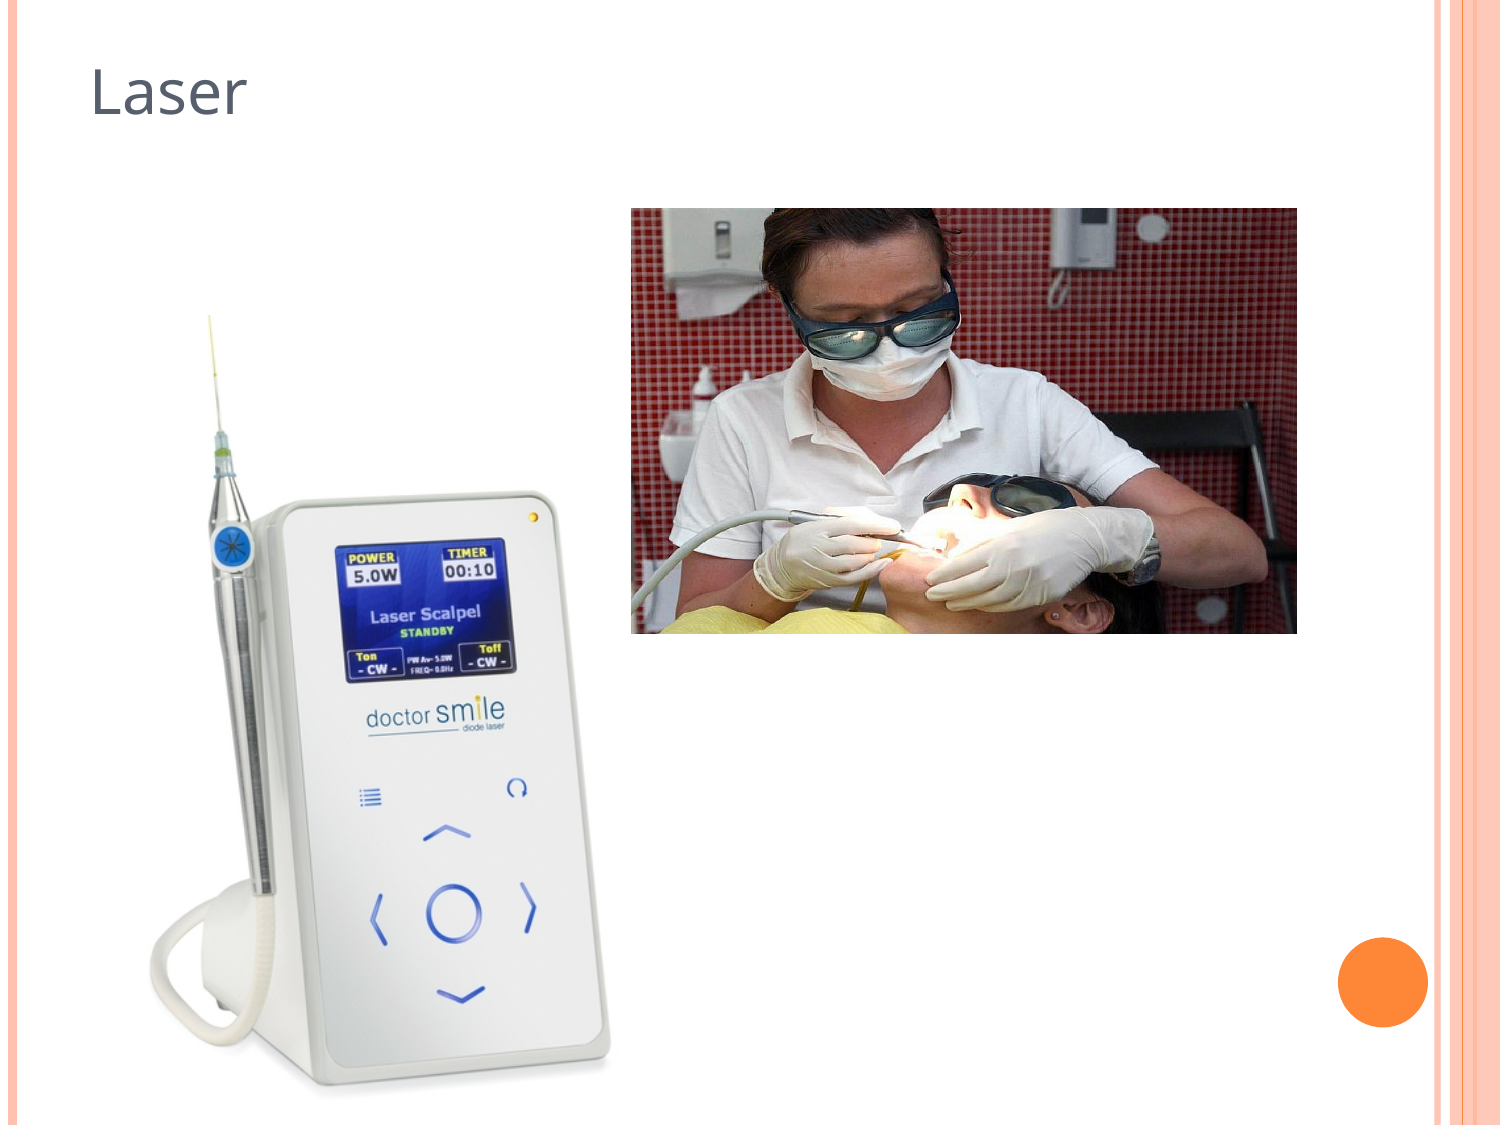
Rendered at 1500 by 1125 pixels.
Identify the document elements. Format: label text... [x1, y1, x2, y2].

picture [135, 302, 630, 1103]
title Laser [75, 45, 1300, 233]
picture [631, 208, 1297, 634]
